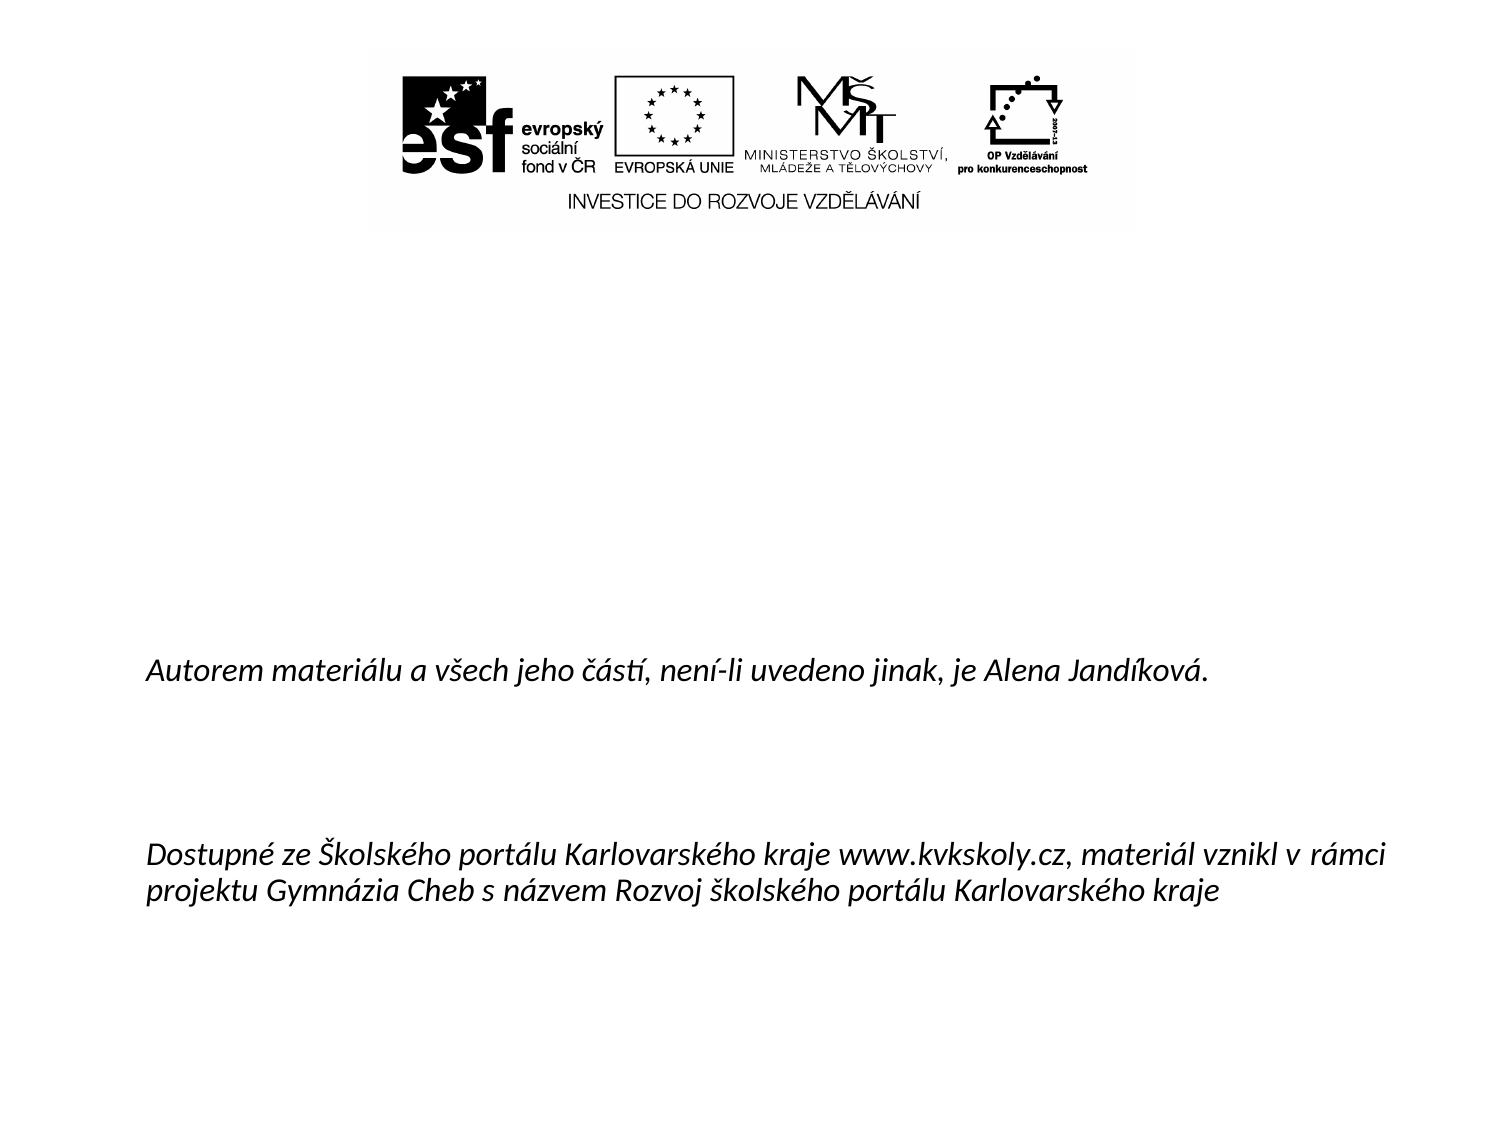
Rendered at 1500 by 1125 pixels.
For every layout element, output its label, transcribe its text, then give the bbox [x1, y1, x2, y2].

picture [366, 45, 1134, 233]
list Autorem materiálu a všech jeho částí, není-li uvedeno jinak, je Alena Jandíková. Dostupné ze Školského portálu Karlovarského kraje www.kvkskoly.cz, materiál vznikl v rámci projektu Gymnázia Cheb s názvem Rozvoj školského portálu Karlovarského kraje [75, 262, 1426, 1006]
